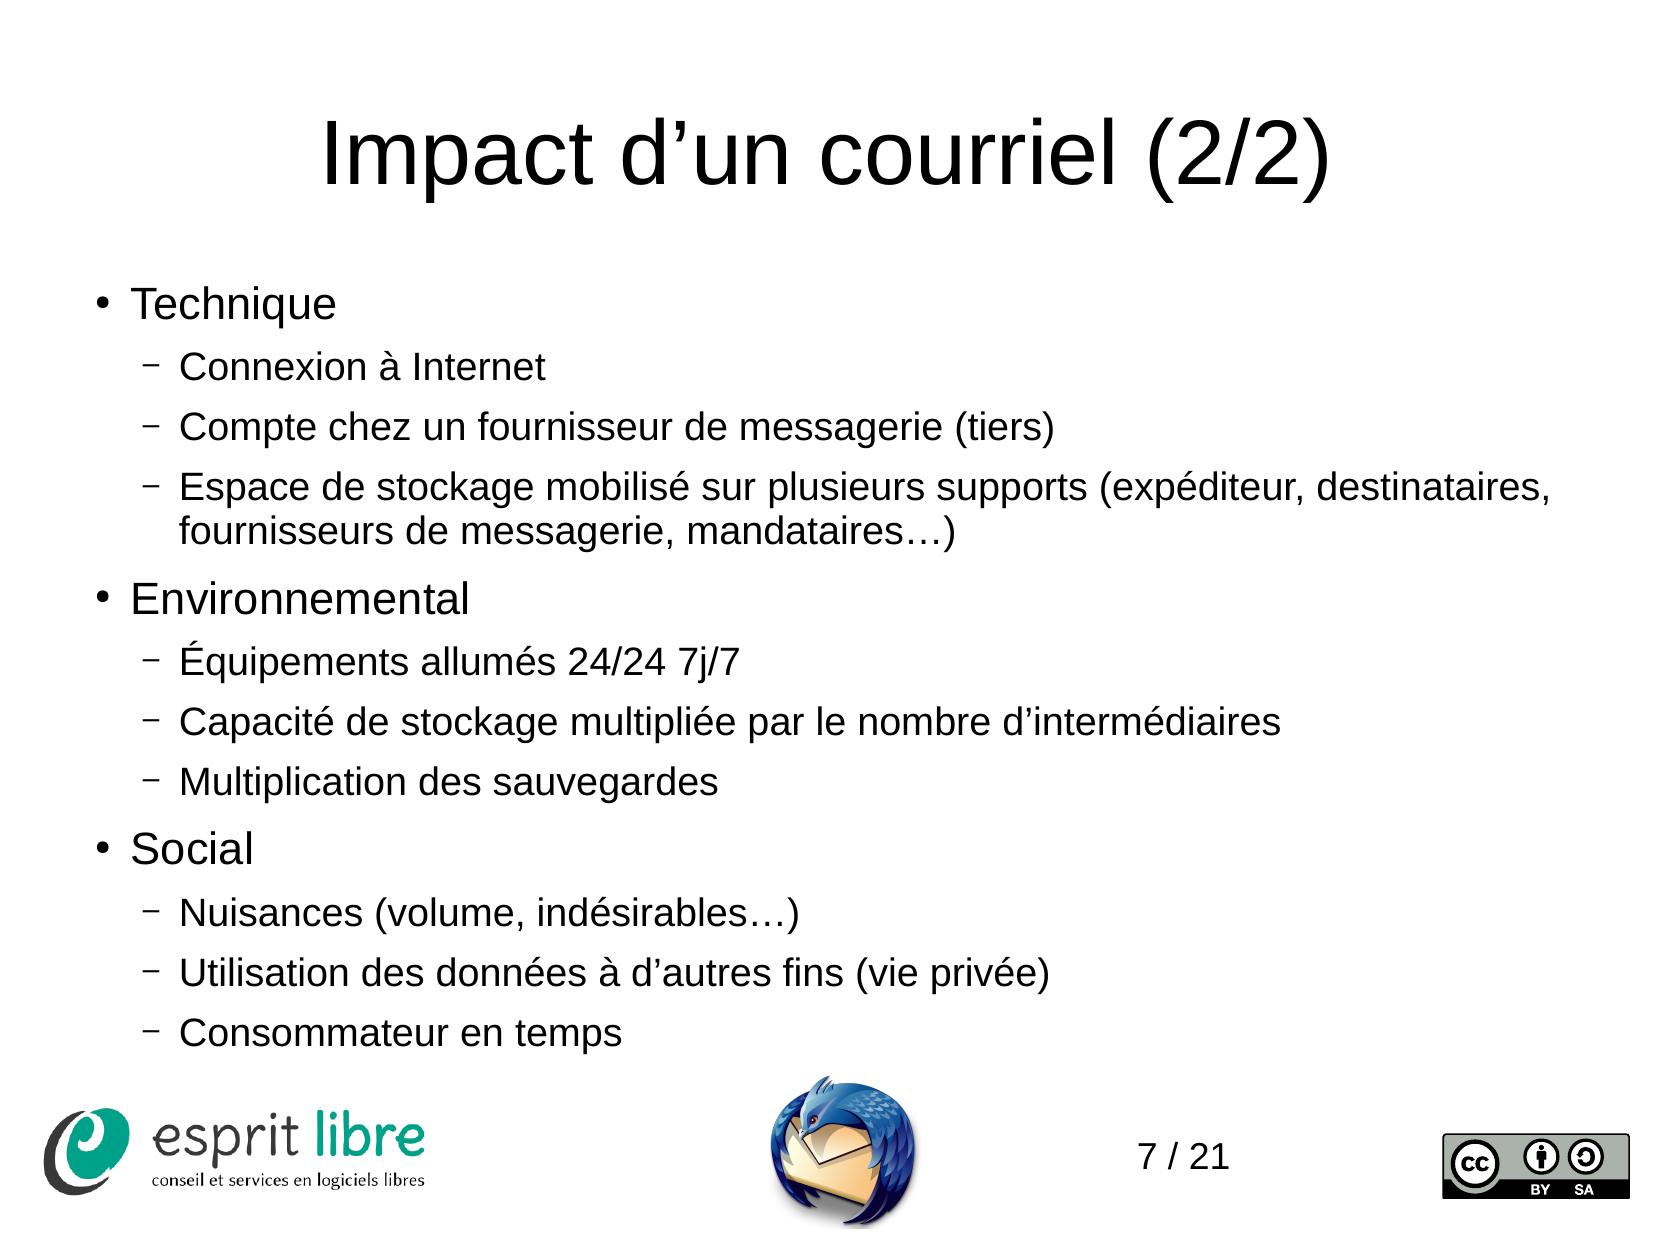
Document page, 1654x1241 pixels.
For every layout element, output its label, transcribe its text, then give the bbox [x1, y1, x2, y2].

picture [0, 1009, 480, 1241]
picture [767, 1074, 922, 1229]
title Impact d’un courriel (2/2) [82, 49, 1571, 257]
list Technique Connexion à Internet Compte chez un fournisseur de messagerie (tiers) Espace de stockage mobilisé sur plusieurs supports (expéditeur, destinataires, fournisseurs de messagerie, mandataires…) Environnemental Équipements allumés 24/24 7j/7 Capacité de stockage multipliée par le nombre d’intermédiaires Multiplication des sauvegardes Social Nuisances (volume, indésirables…) Utilisation des données à d’autres fins (vie privée) Consommateur en temps [82, 278, 1571, 1063]
